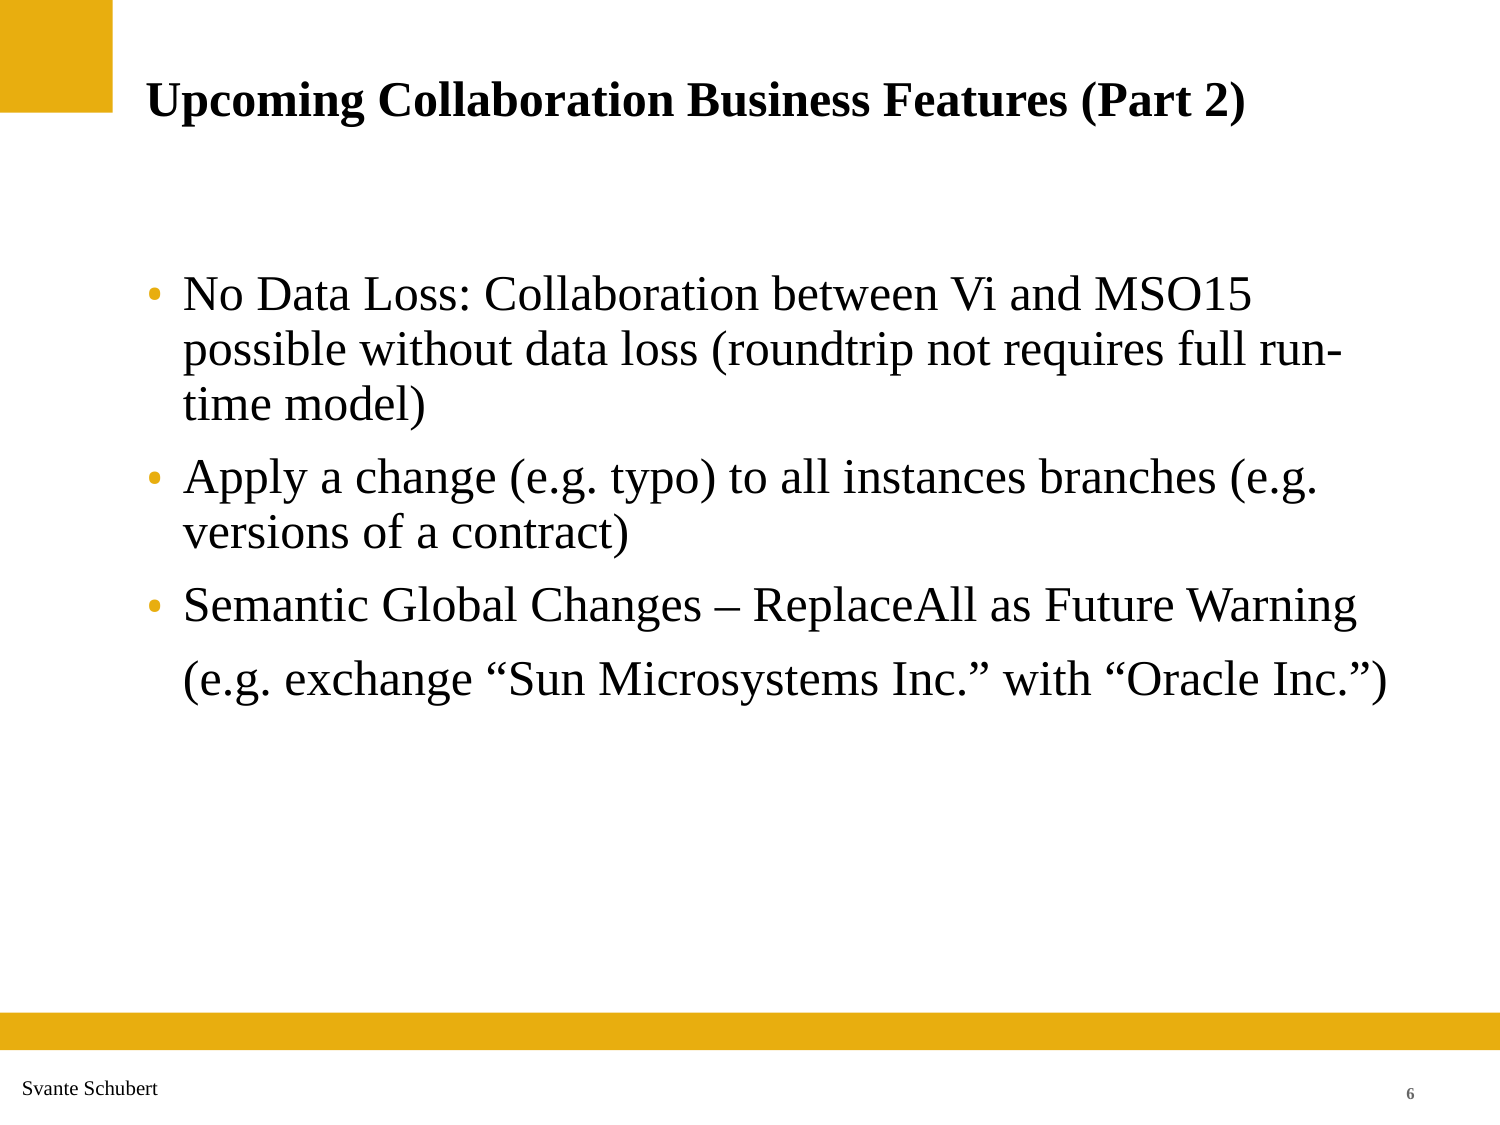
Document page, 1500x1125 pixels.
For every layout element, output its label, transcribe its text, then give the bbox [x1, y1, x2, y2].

title Upcoming Collaboration Business Features (Part 2) [145, 67, 1388, 219]
list No Data Loss: Collaboration between Vi and MSO15 possible without data loss (roundtrip not requires full run-time model) Apply a change (e.g. typo) to all instances branches (e.g. versions of a contract) Semantic Global Changes – ReplaceAll as Future Warning (e.g. exchange “Sun Microsystems Inc.” with “Oracle Inc.”) [145, 265, 1423, 1063]
